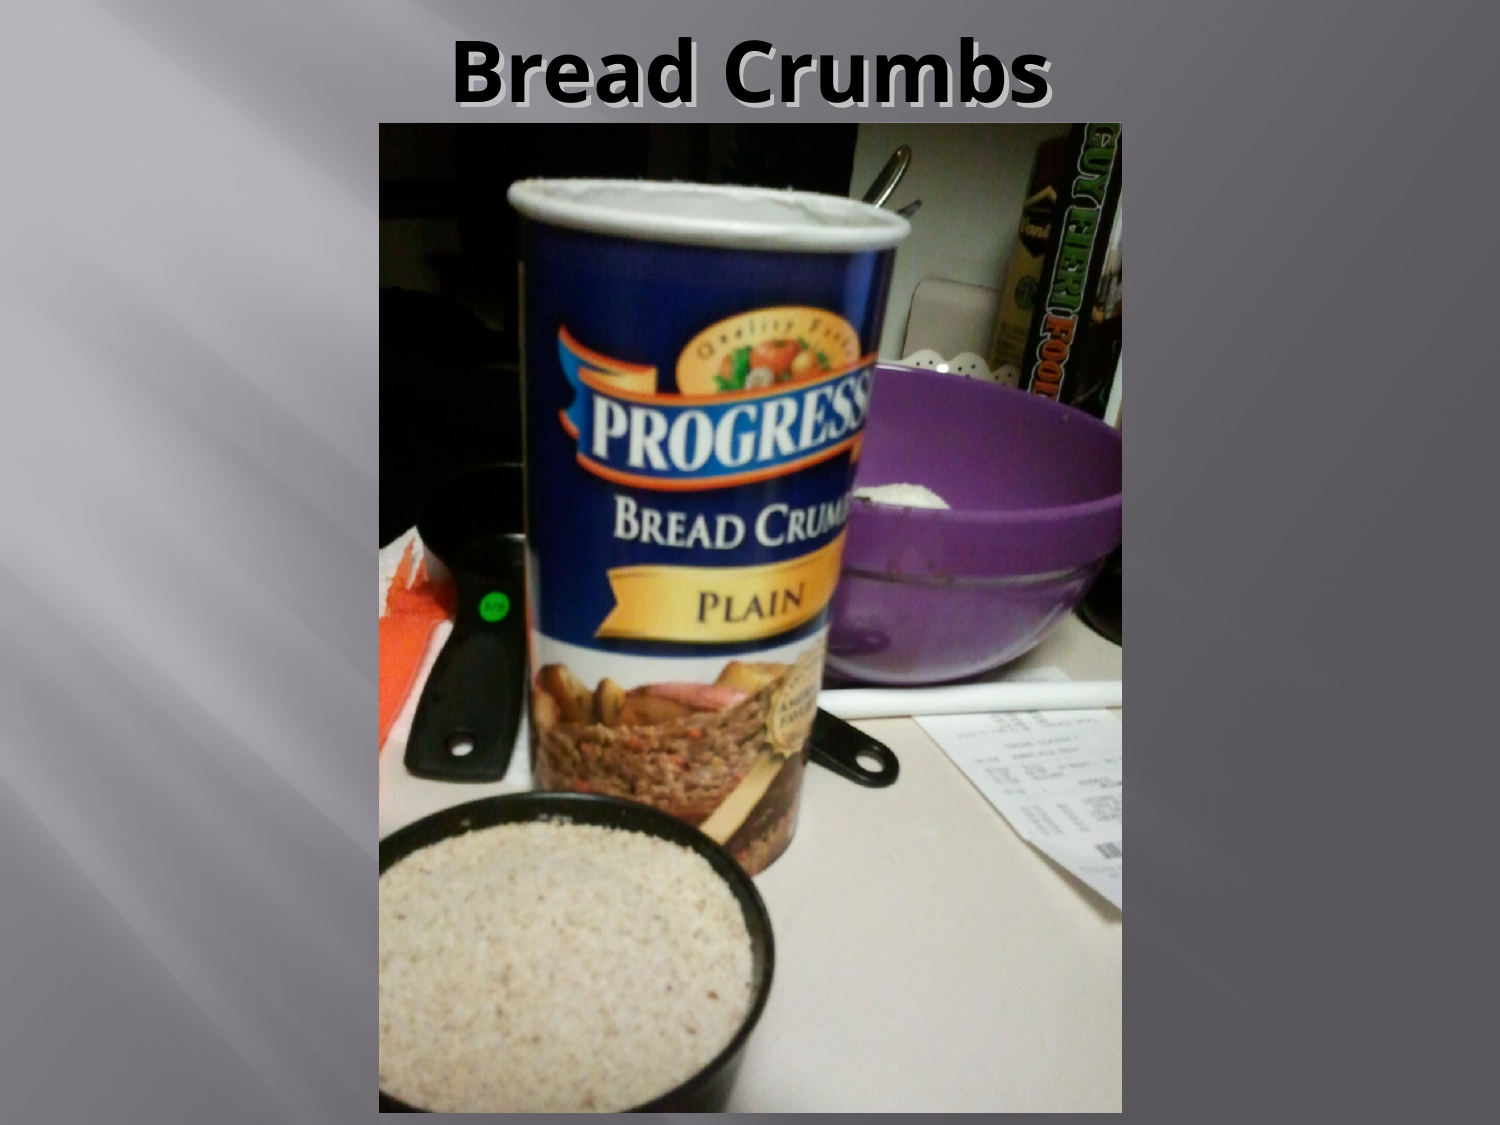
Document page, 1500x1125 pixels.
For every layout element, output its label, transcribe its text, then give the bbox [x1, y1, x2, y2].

picture [378, 122, 1122, 1113]
title Bread Crumbs [75, 0, 1426, 163]
